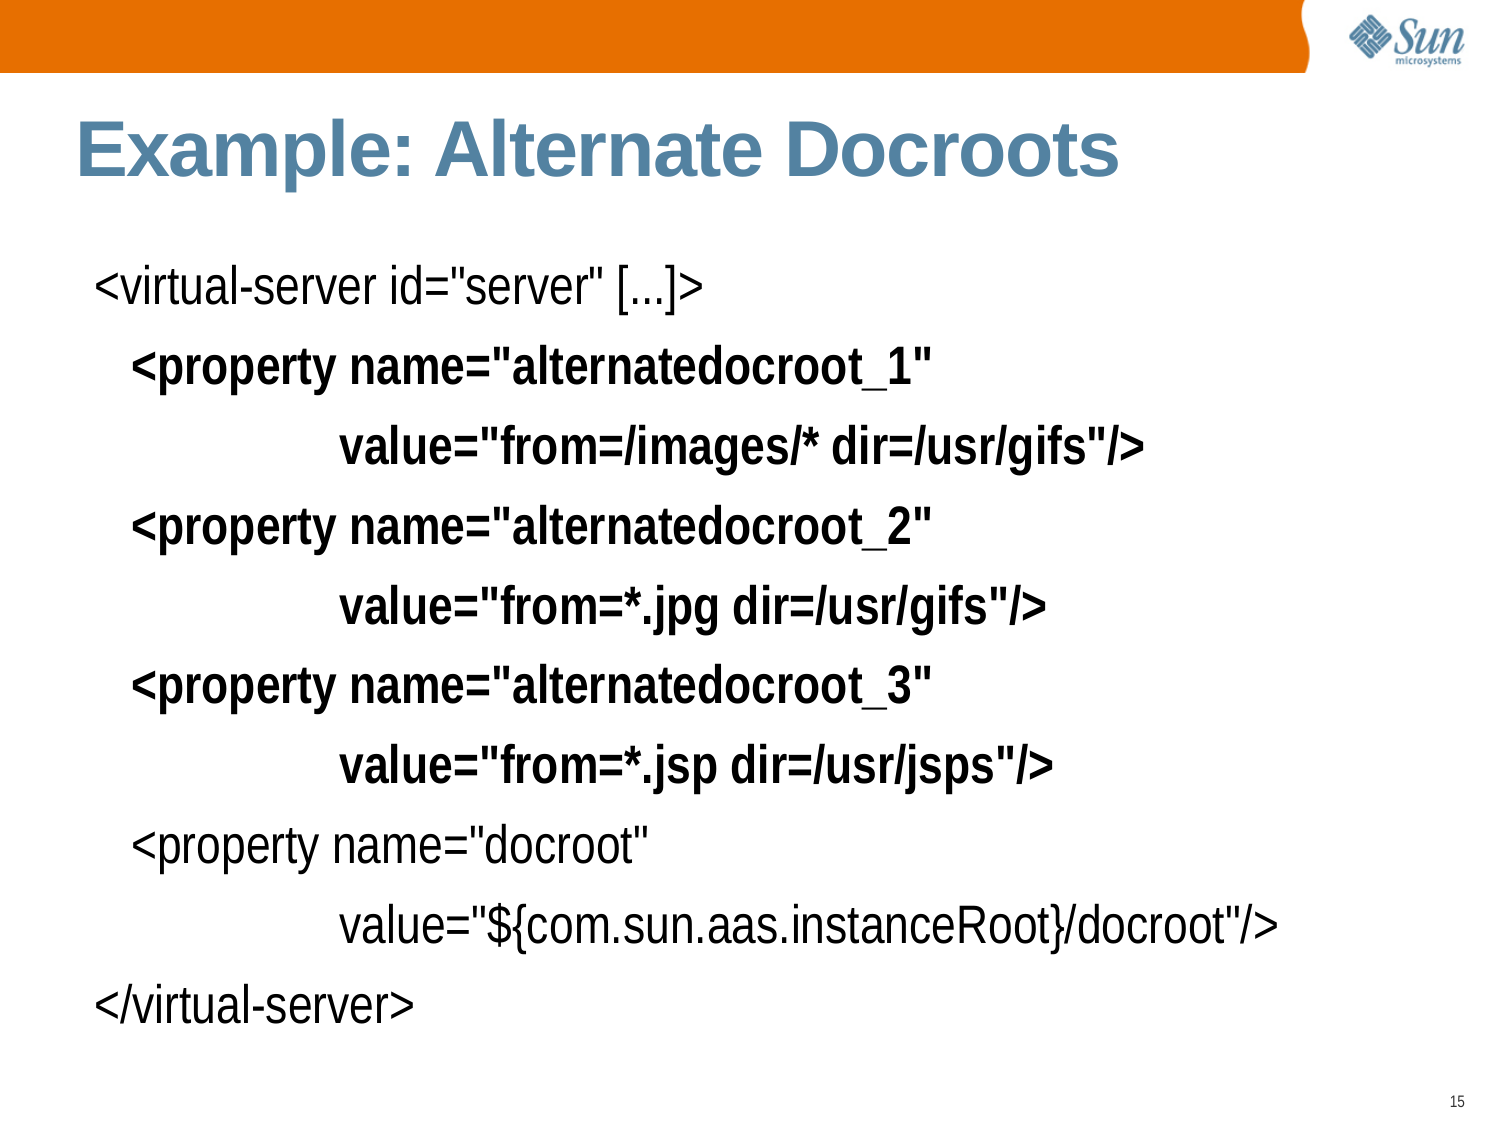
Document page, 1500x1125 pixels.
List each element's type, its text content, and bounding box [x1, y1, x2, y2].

list <virtual-server id="server" [...]> <property name="alternatedocroot_1" value="from=/images/* dir=/usr/gifs"/> <property name="alternatedocroot_2" value="from=*.jpg dir=/usr/gifs"/> <property name="alternatedocroot_3" value="from=*.jsp dir=/usr/jsps"/> <property name="docroot" value="${com.sun.aas.instanceRoot}/docroot"/> </virtual-server> [75, 262, 1463, 1120]
picture [0, 0, 1500, 73]
title Example: Alternate Docroots [75, 112, 1437, 217]
